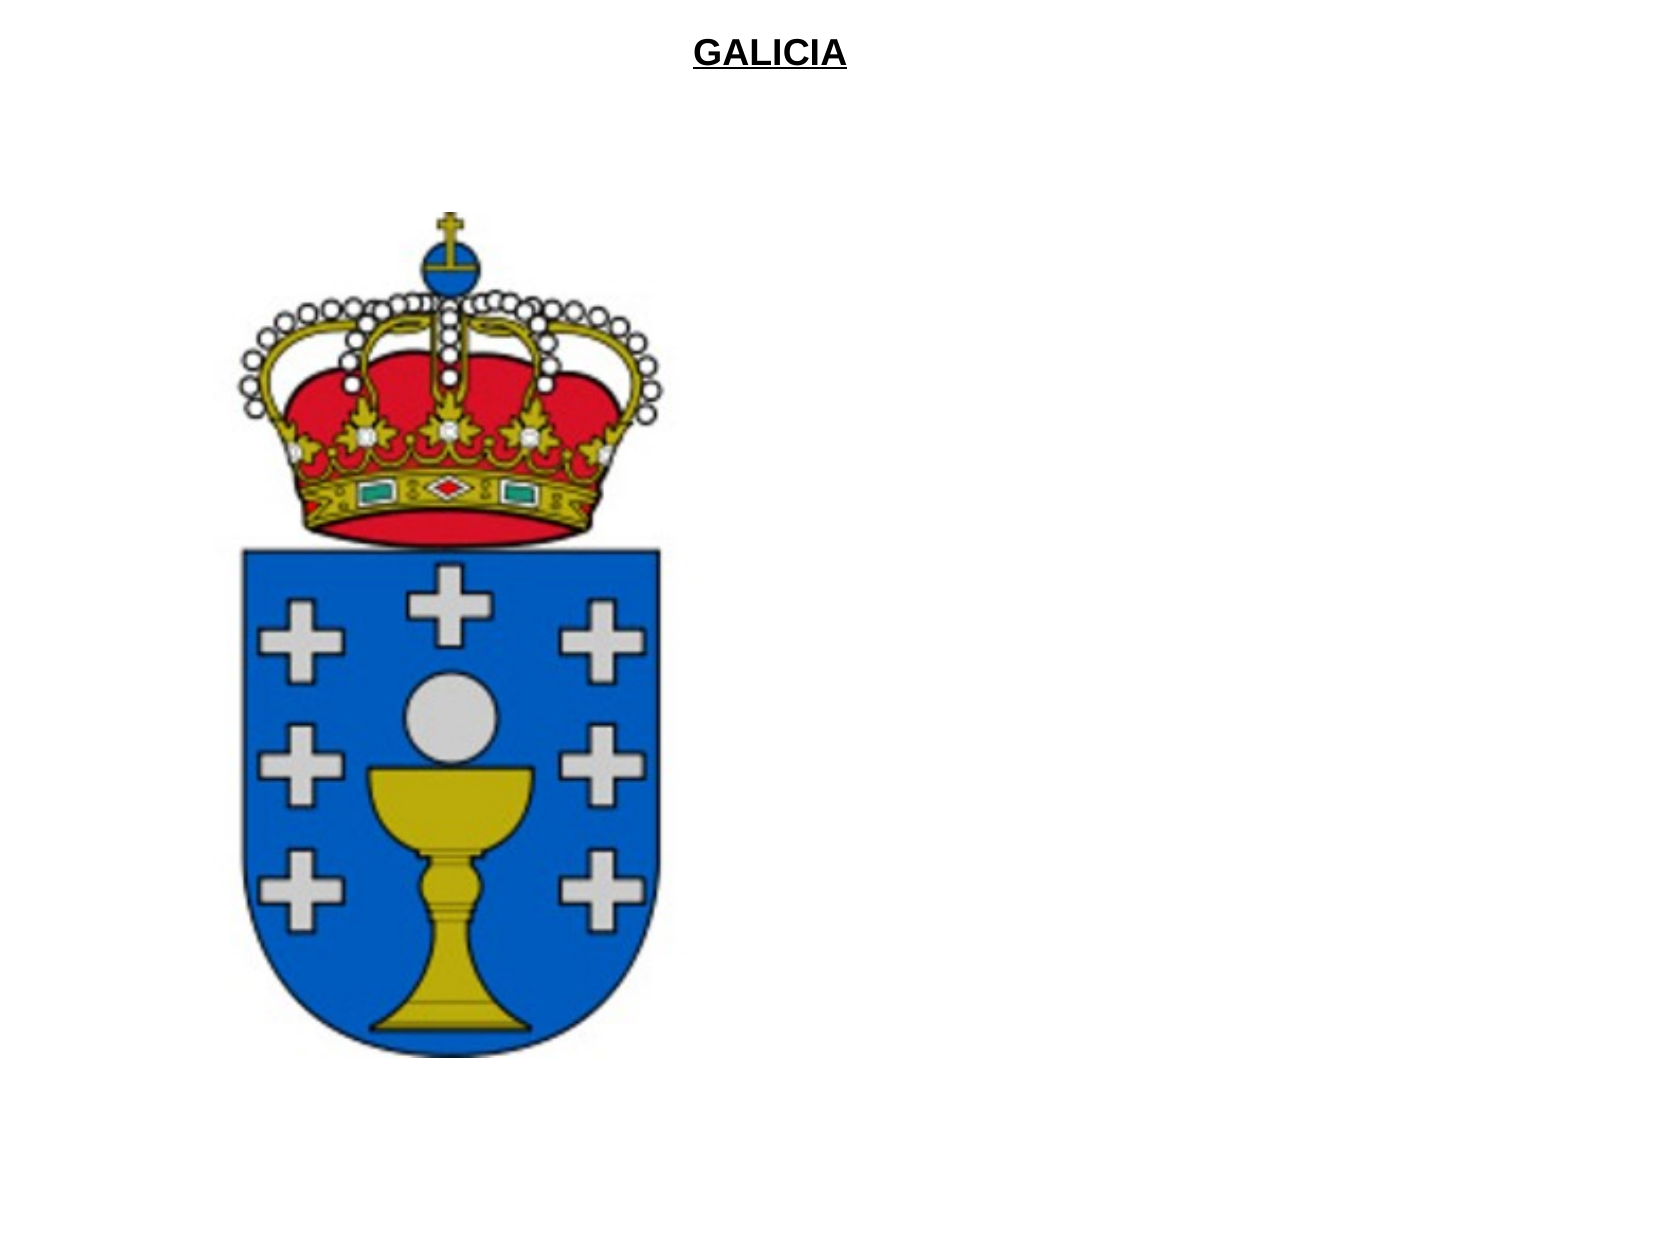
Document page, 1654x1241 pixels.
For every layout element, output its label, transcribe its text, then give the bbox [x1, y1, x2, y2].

text_box GALICIA [678, 23, 863, 81]
picture [28, 212, 875, 1058]
